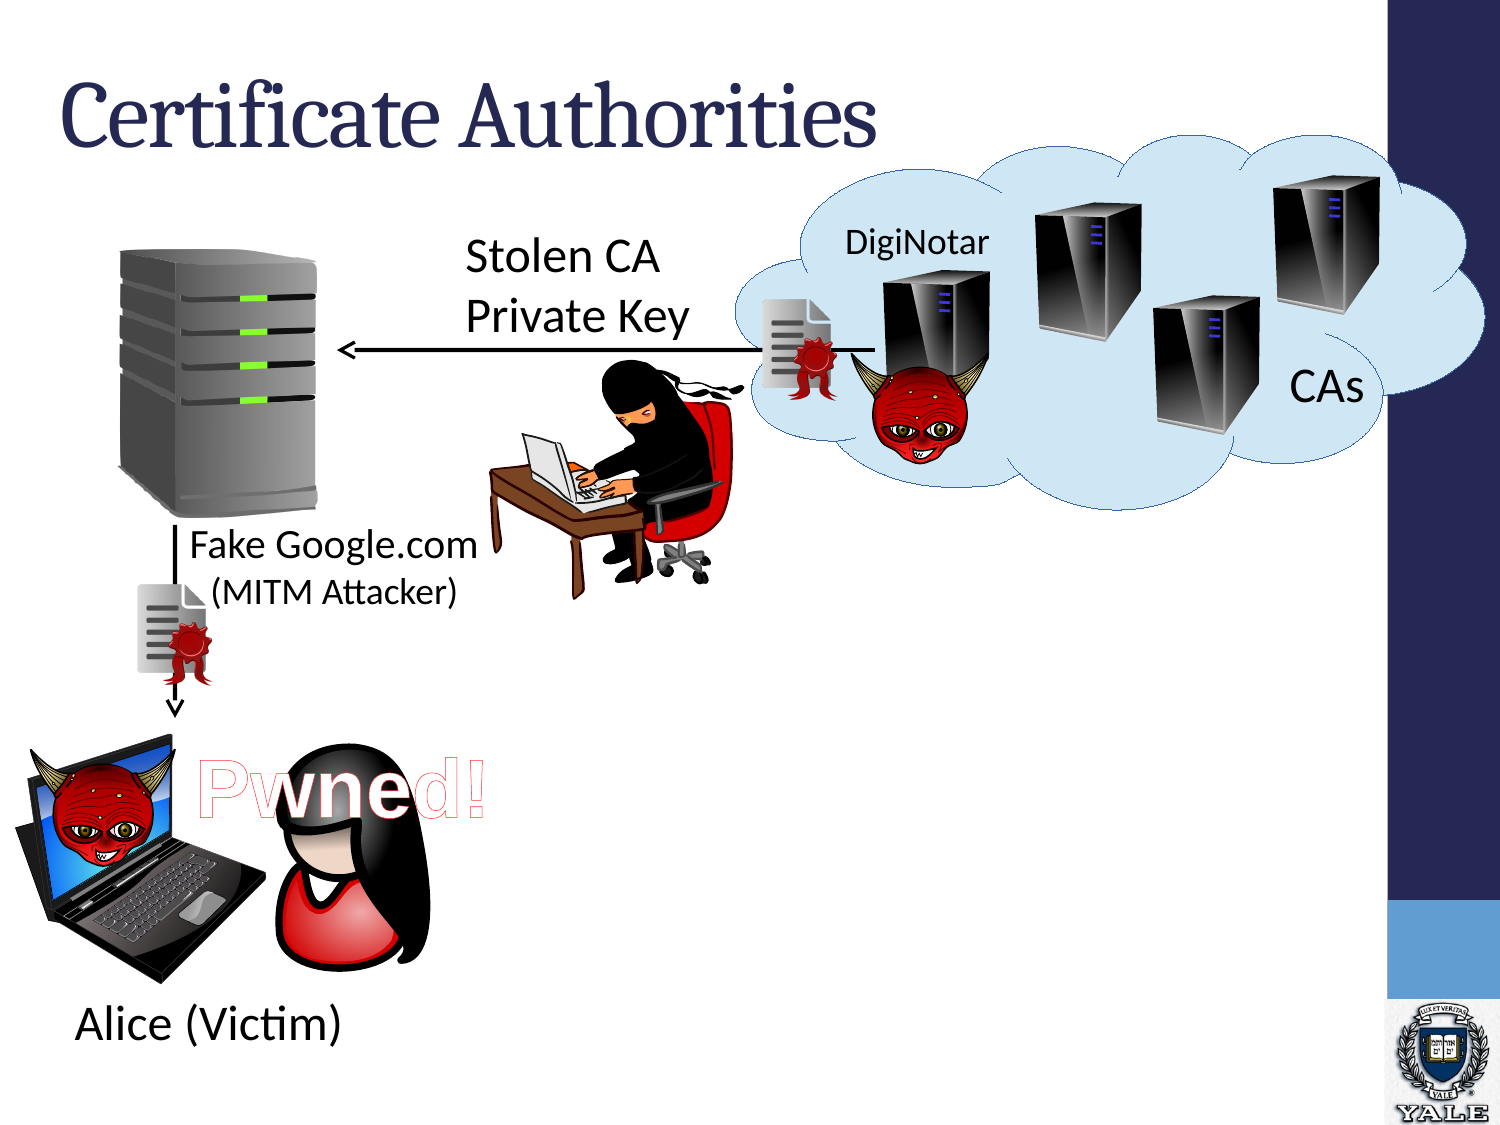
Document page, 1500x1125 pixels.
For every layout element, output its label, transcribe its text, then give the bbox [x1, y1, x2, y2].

text_box [735, 135, 1486, 511]
picture [1384, 999, 1500, 1125]
picture [1273, 175, 1381, 315]
picture [762, 299, 838, 401]
text_box CAs [1275, 344, 1380, 420]
text_box Stolen CA Private Key [450, 215, 705, 351]
picture [117, 249, 318, 518]
text_box DigiNotar [830, 210, 1005, 270]
title Certificate Authorities [45, 15, 1295, 203]
picture [137, 584, 213, 686]
picture [483, 352, 751, 606]
picture [9, 729, 471, 996]
picture [1153, 295, 1261, 436]
text_box Alice (Victim) [59, 991, 358, 1058]
text_box Pwned! [180, 735, 526, 843]
picture [1035, 202, 1142, 343]
picture [849, 270, 991, 467]
text_box Fake Google.com (MITM Attacker) [174, 509, 494, 620]
text_box [751, 352, 849, 455]
